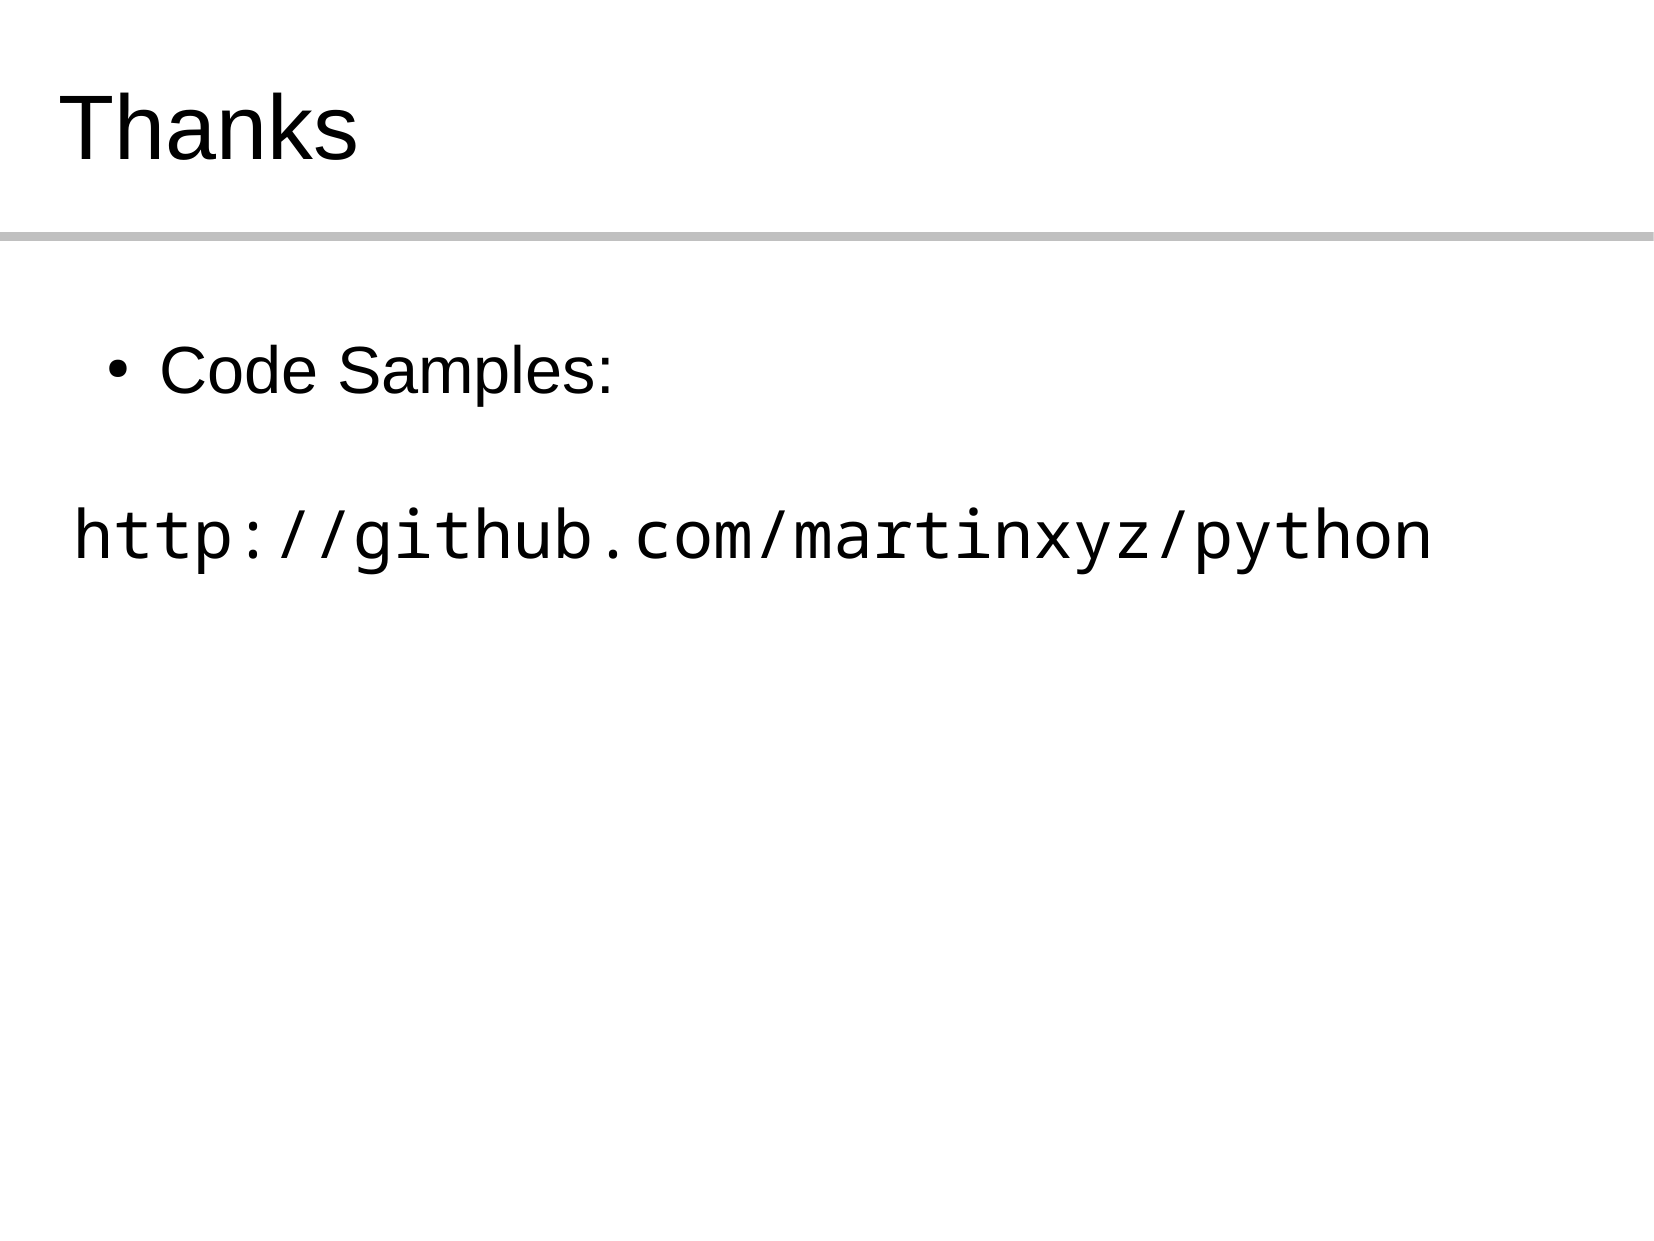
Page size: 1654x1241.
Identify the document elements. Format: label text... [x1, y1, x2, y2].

text_box http://github.com/martinxyz/python [59, 479, 1565, 562]
list Code Samples: [88, 333, 1571, 1137]
title Thanks [59, 56, 1595, 200]
